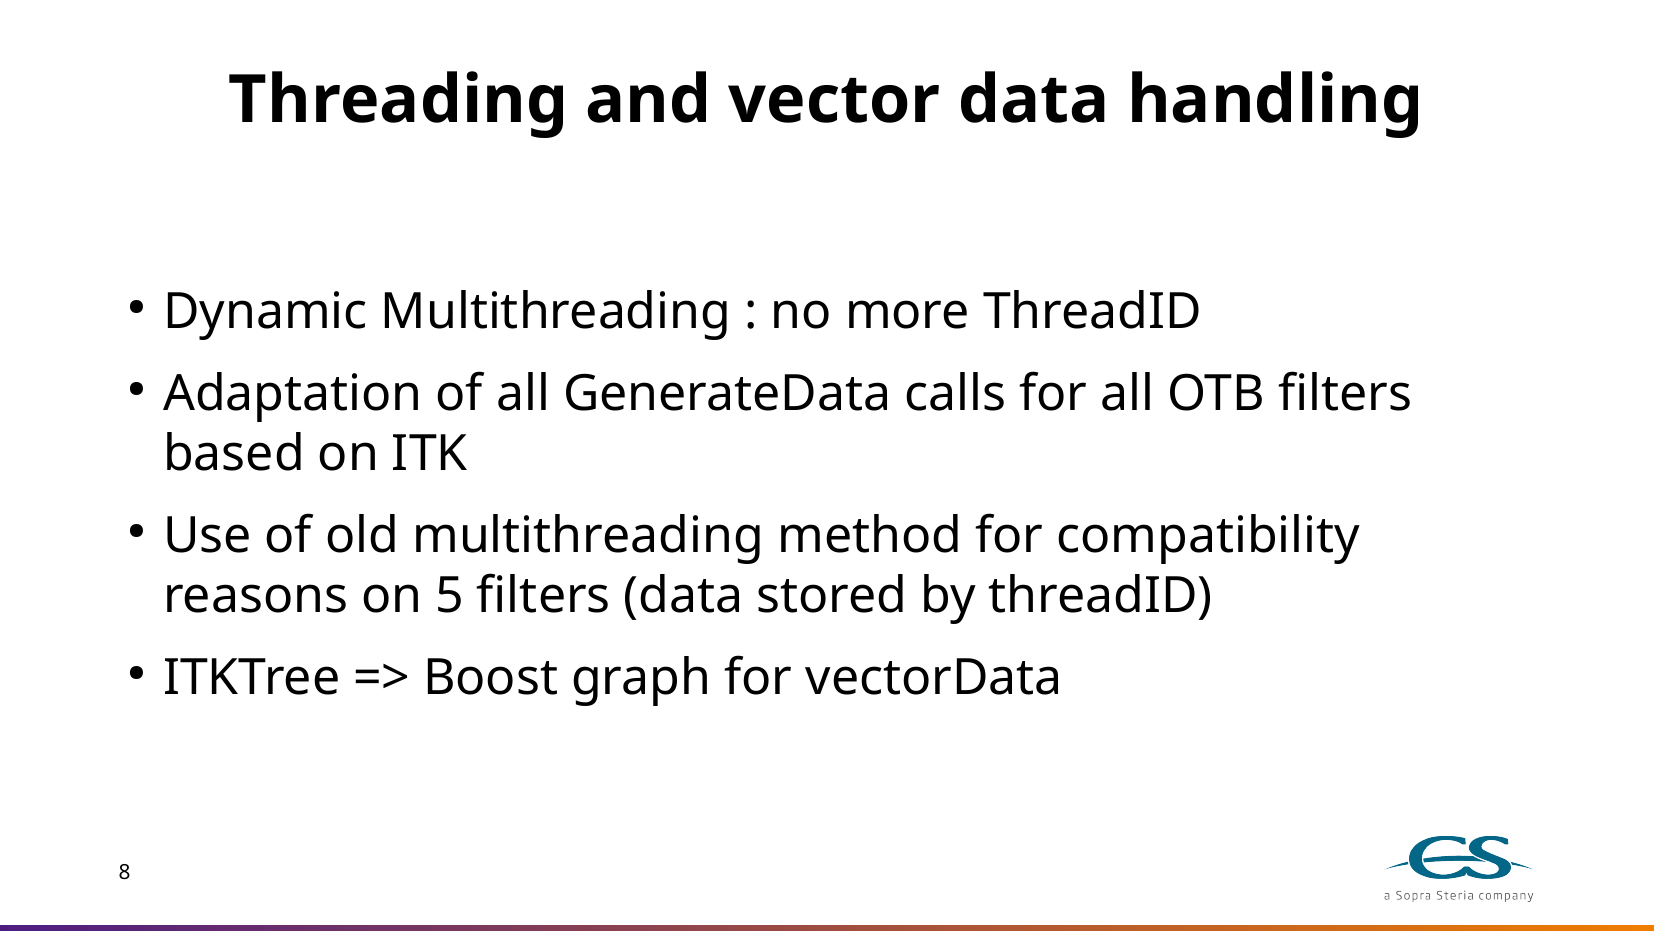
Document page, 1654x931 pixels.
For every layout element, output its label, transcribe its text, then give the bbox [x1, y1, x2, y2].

list Dynamic Multithreading : no more ThreadID Adaptation of all GenerateData calls for all OTB filters based on ITK Use of old multithreading method for compatibility reasons on 5 filters (data stored by threadID) ITKTree => Boost graph for vectorData [127, 278, 1543, 456]
picture [1363, 814, 1555, 921]
title Threading and vector data handling [59, 24, 1595, 168]
